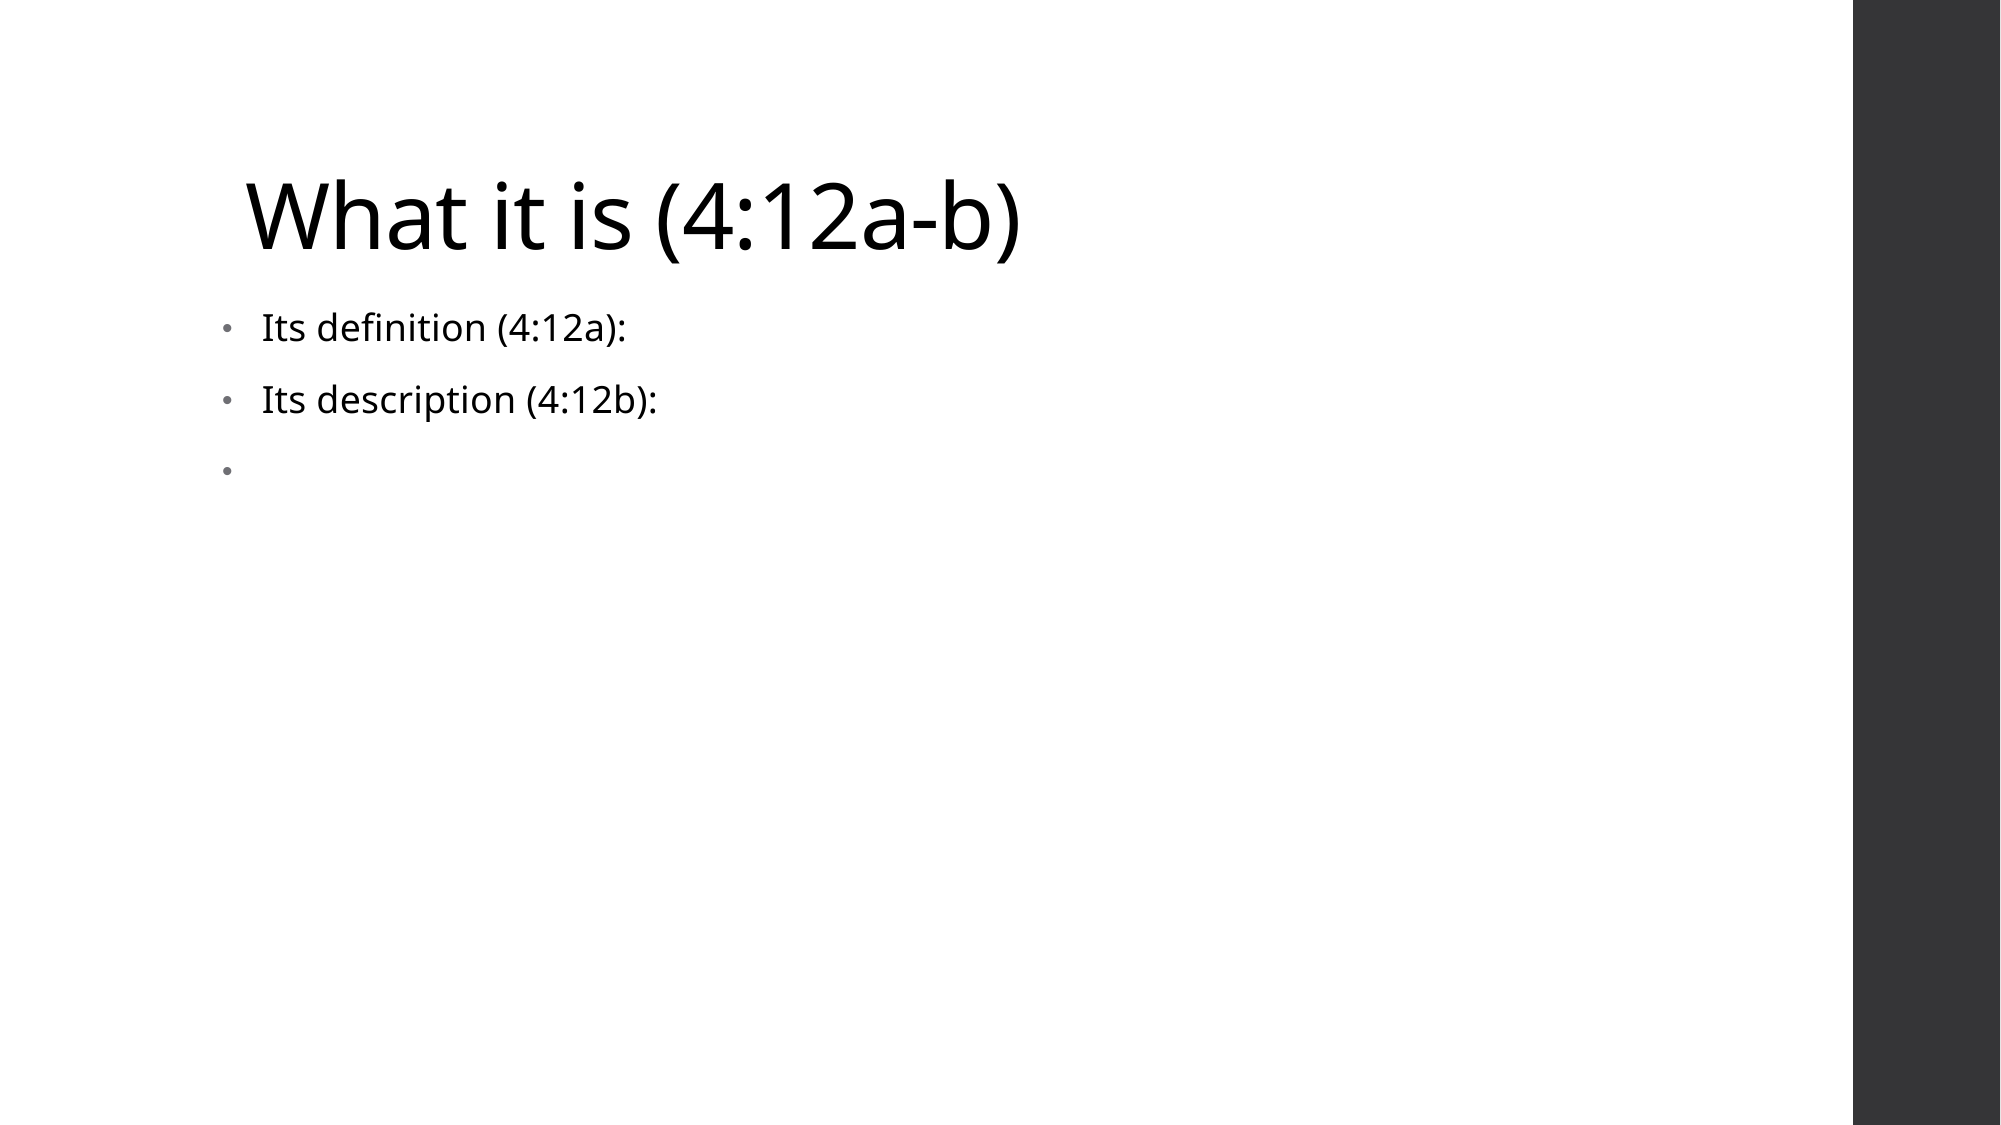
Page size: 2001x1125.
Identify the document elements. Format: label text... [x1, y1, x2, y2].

list Its definition (4:12a): Its description (4:12b): [206, 299, 1617, 1014]
title What it is (4:12a-b) [206, 60, 1797, 278]
